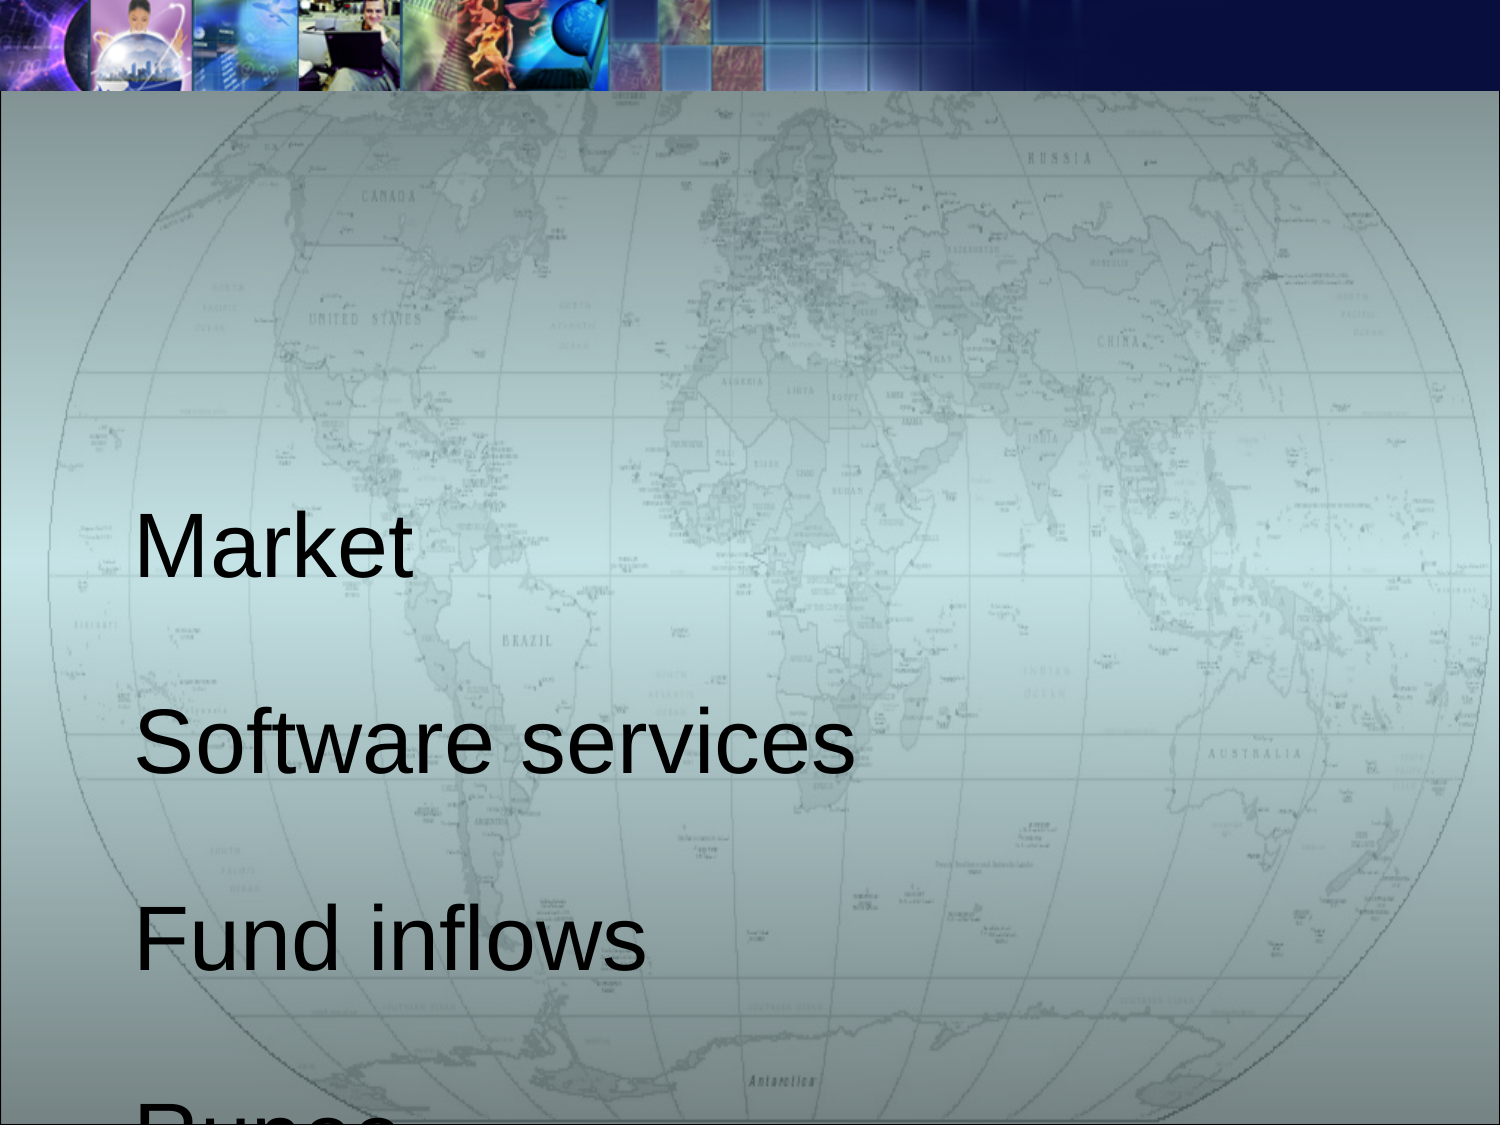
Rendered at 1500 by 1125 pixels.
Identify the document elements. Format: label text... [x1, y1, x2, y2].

picture [0, 0, 1500, 91]
list Market Software services Fund inflows Rupee Job loss [118, 392, 1389, 1125]
title EFFECT OF RECESSION ON INDIA [75, 95, 1426, 342]
